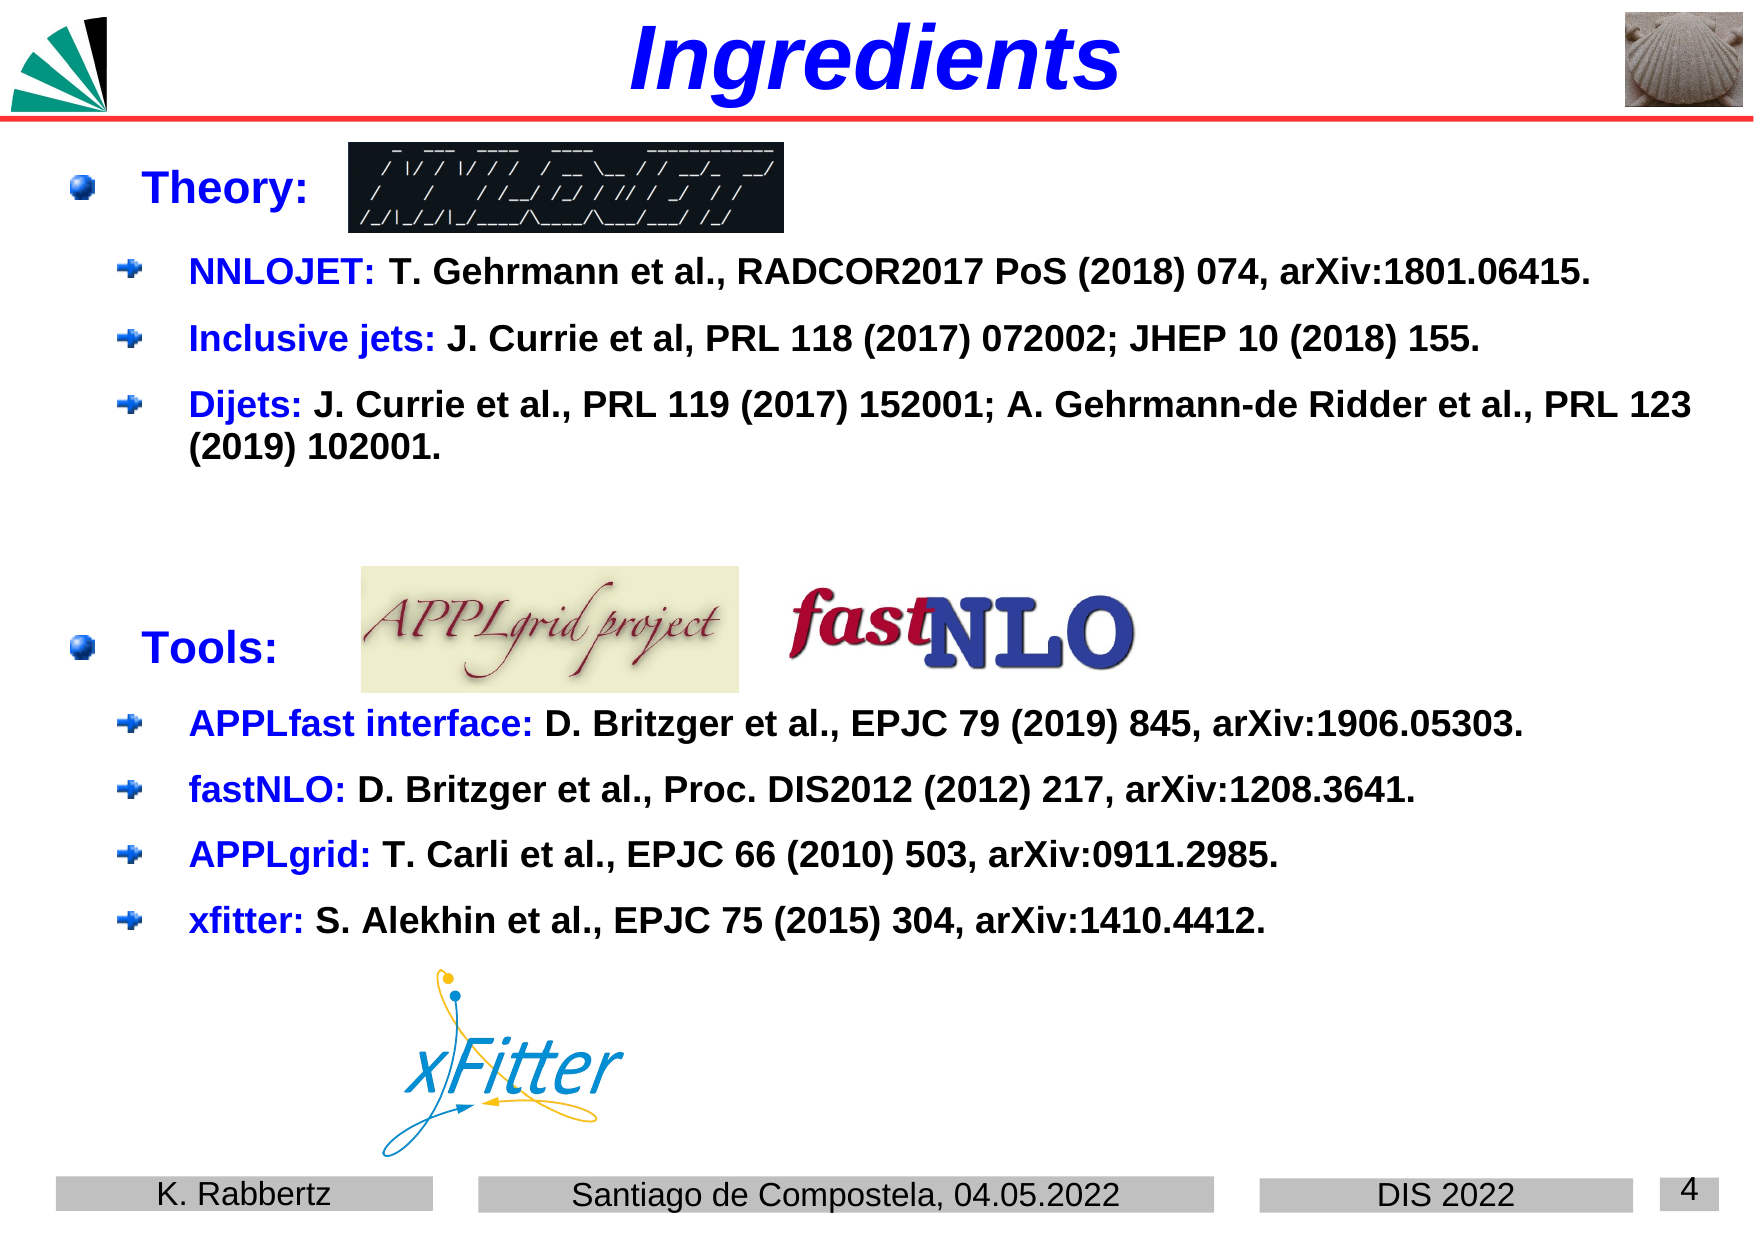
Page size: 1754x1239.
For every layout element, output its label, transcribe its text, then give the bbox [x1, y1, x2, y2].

picture [348, 142, 784, 234]
picture [1630, 12, 1743, 107]
picture [11, 17, 107, 113]
title Ingredients [124, 0, 1630, 116]
list Theory: NNLOJET: T. Gehrmann et al., RADCOR2017 PoS (2018) 074, arXiv:1801.06415. Inclusive jets: J. Currie et al, PRL 118 (2017) 072002; JHEP 10 (2018) 155. Dijets: J. Currie et al., PRL 119 (2017) 152001; A. Gehrmann-de Ridder et al., PRL 123 (2019) 102001. Tools: APPLfast interface: D. Britzger et al., EPJC 79 (2019) 845, arXiv:1906.05303. fastNLO: D. Britzger et al., Proc. DIS2012 (2012) 217, arXiv:1208.3641. APPLgrid: T. Carli et al., EPJC 66 (2010) 503, arXiv:0911.2985. xfitter: S. Alekhin et al., EPJC 75 (2015) 304, arXiv:1410.4412. [58, 161, 1702, 1144]
picture [778, 581, 1143, 673]
picture [382, 969, 624, 1157]
picture [360, 566, 739, 693]
